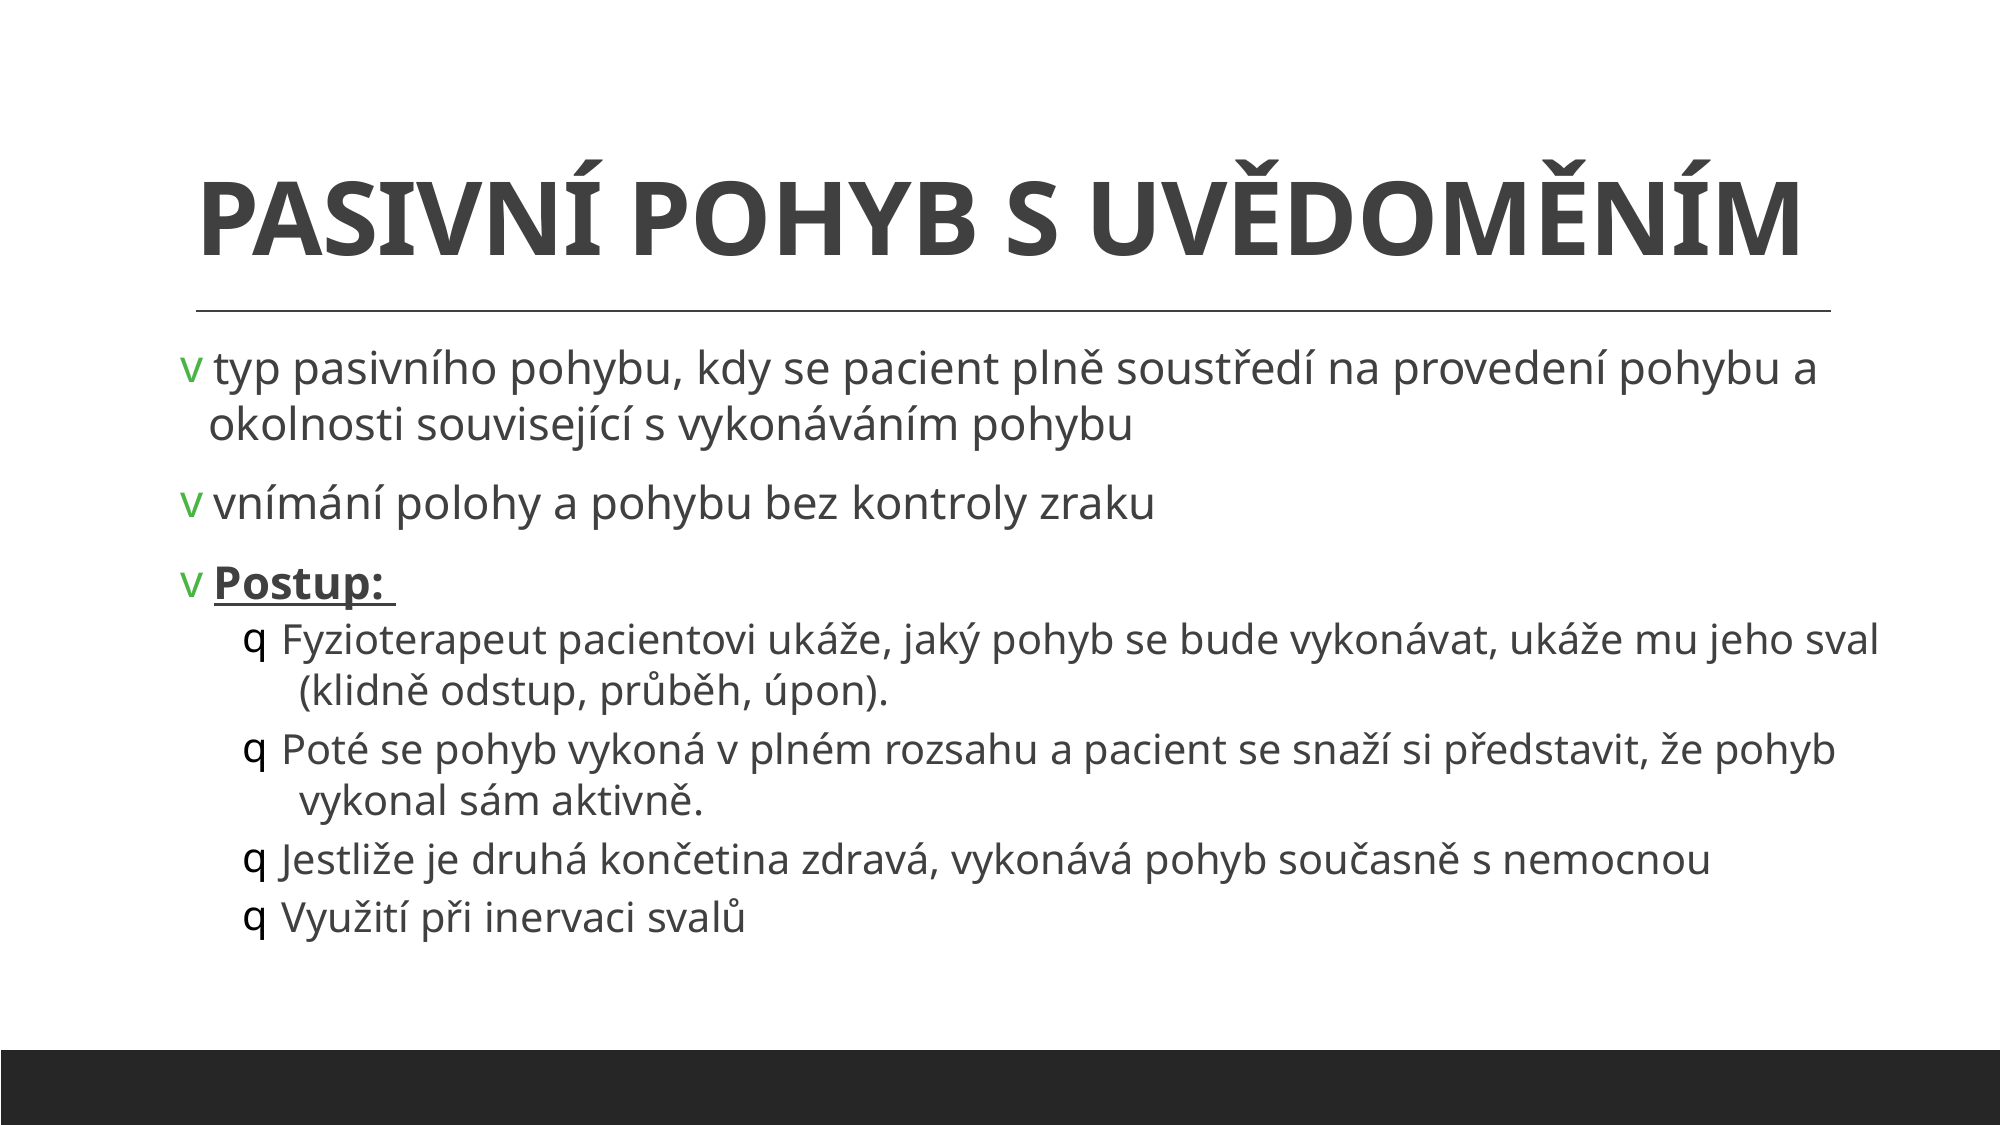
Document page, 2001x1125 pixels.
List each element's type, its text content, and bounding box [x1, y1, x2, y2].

title PASIVNÍ POHYB S UVĚDOMĚNÍM [180, 47, 1831, 286]
list typ pasivního pohybu, kdy se pacient plně soustředí na provedení pohybu a okolnosti související s vykonáváním pohybu vnímání polohy a pohybu bez kontroly zraku Postup: Fyzioterapeut pacientovi ukáže, jaký pohyb se bude vykonávat, ukáže mu jeho sval (klidně odstup, průběh, úpon). Poté se pohyb vykoná v plném rozsahu a pacient se snaží si představit, že pohyb vykonal sám aktivně. Jestliže je druhá končetina zdravá, vykonává pohyb současně s nemocnou Využití při inervaci svalů [180, 332, 1914, 953]
